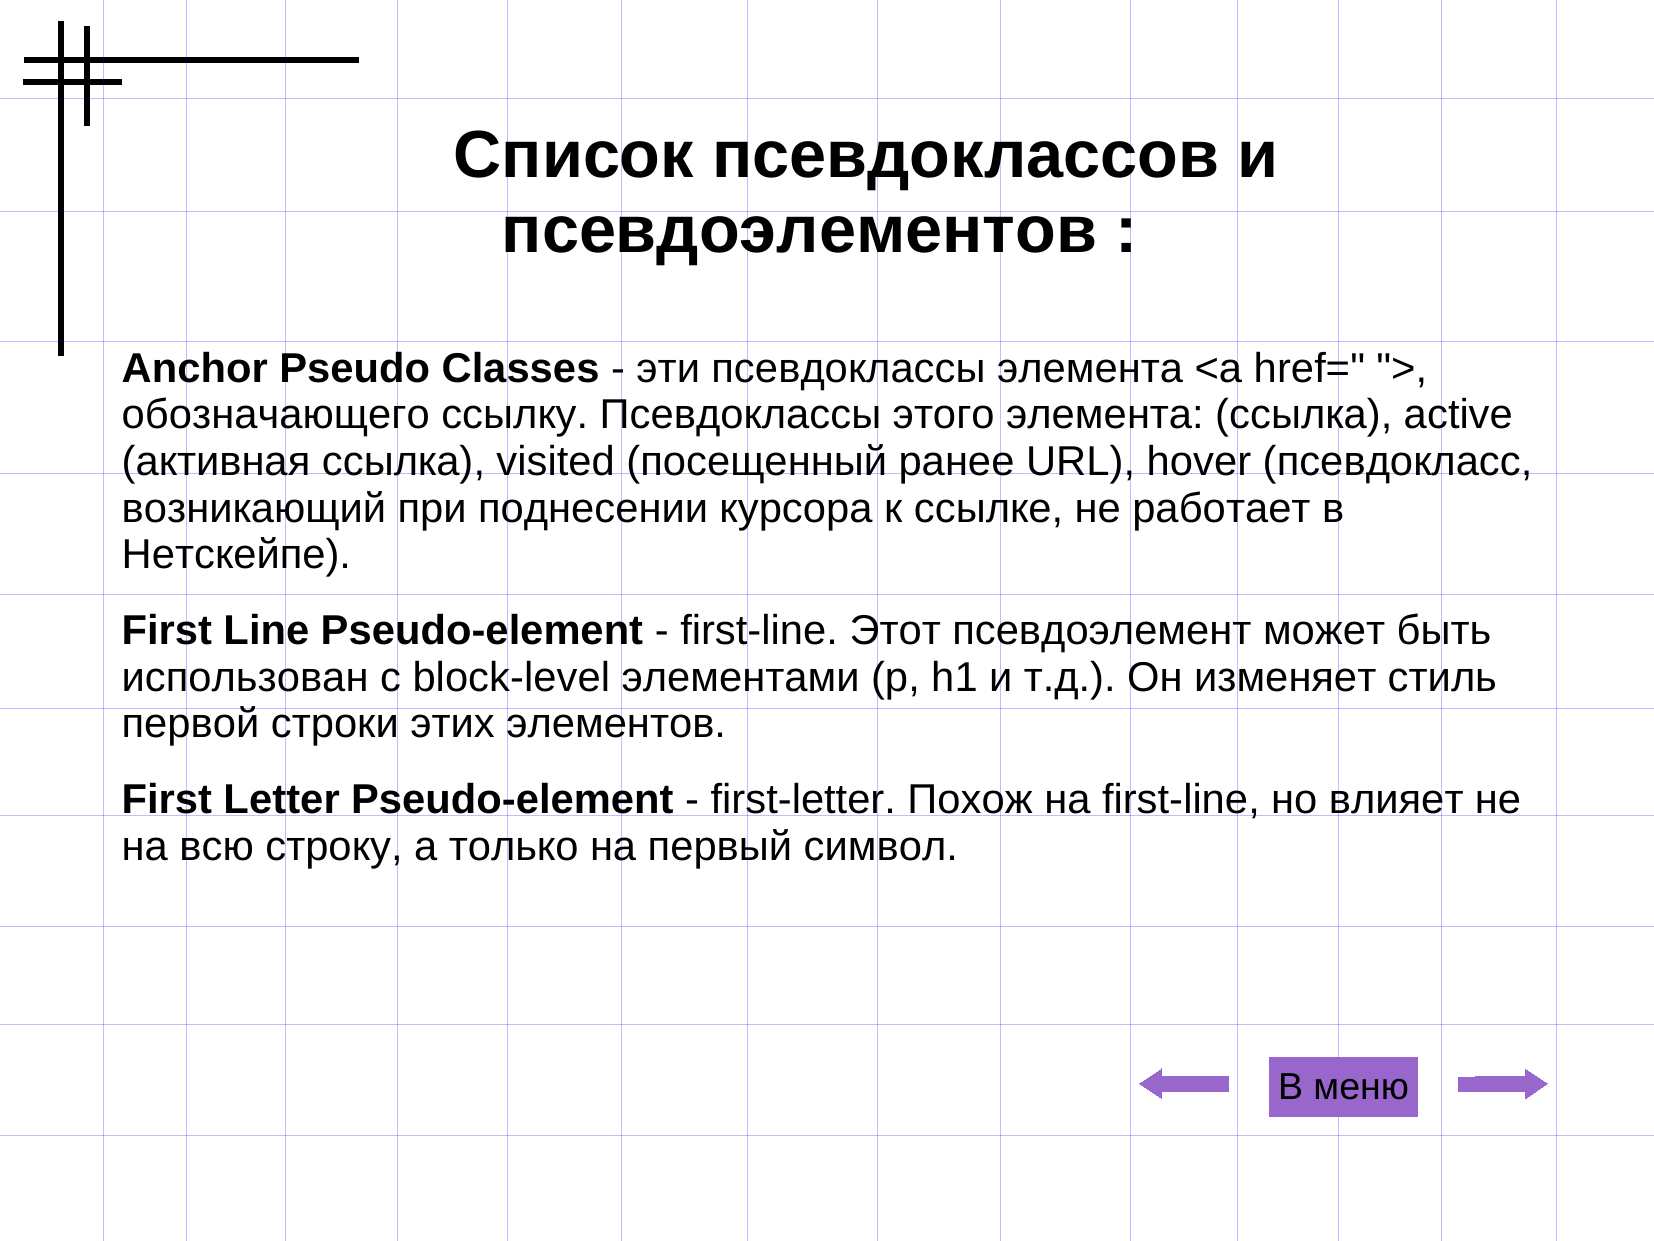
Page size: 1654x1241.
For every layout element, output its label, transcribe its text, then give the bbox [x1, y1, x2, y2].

list Anchor Pseudo Classes - эти псевдоклассы элемента <a href=" ">, обозначающего ссылку. Псевдоклассы этого элемента: (ссылка), active (активная ссылка), visited (посещенный ранее URL), hover (псевдокласс, возникающий при поднесении курсора к ссылке, не работает в Нетскейпе). First Line Pseudo-element - first-line. Этот псевдоэлемент может быть использован с block-level элементами (p, h1 и т.д.). Он изменяет стиль первой строки этих элементов. First Letter Pseudo-element - first-letter. Похож на first-line, но влияет не на всю строку, а только на первый символ. [121, 344, 1534, 1127]
text_box [1139, 1068, 1229, 1099]
text_box В меню [1269, 1057, 1418, 1117]
title Список псевдоклассов и псевдоэлементов : [123, 88, 1536, 296]
text_box [1458, 1069, 1548, 1099]
